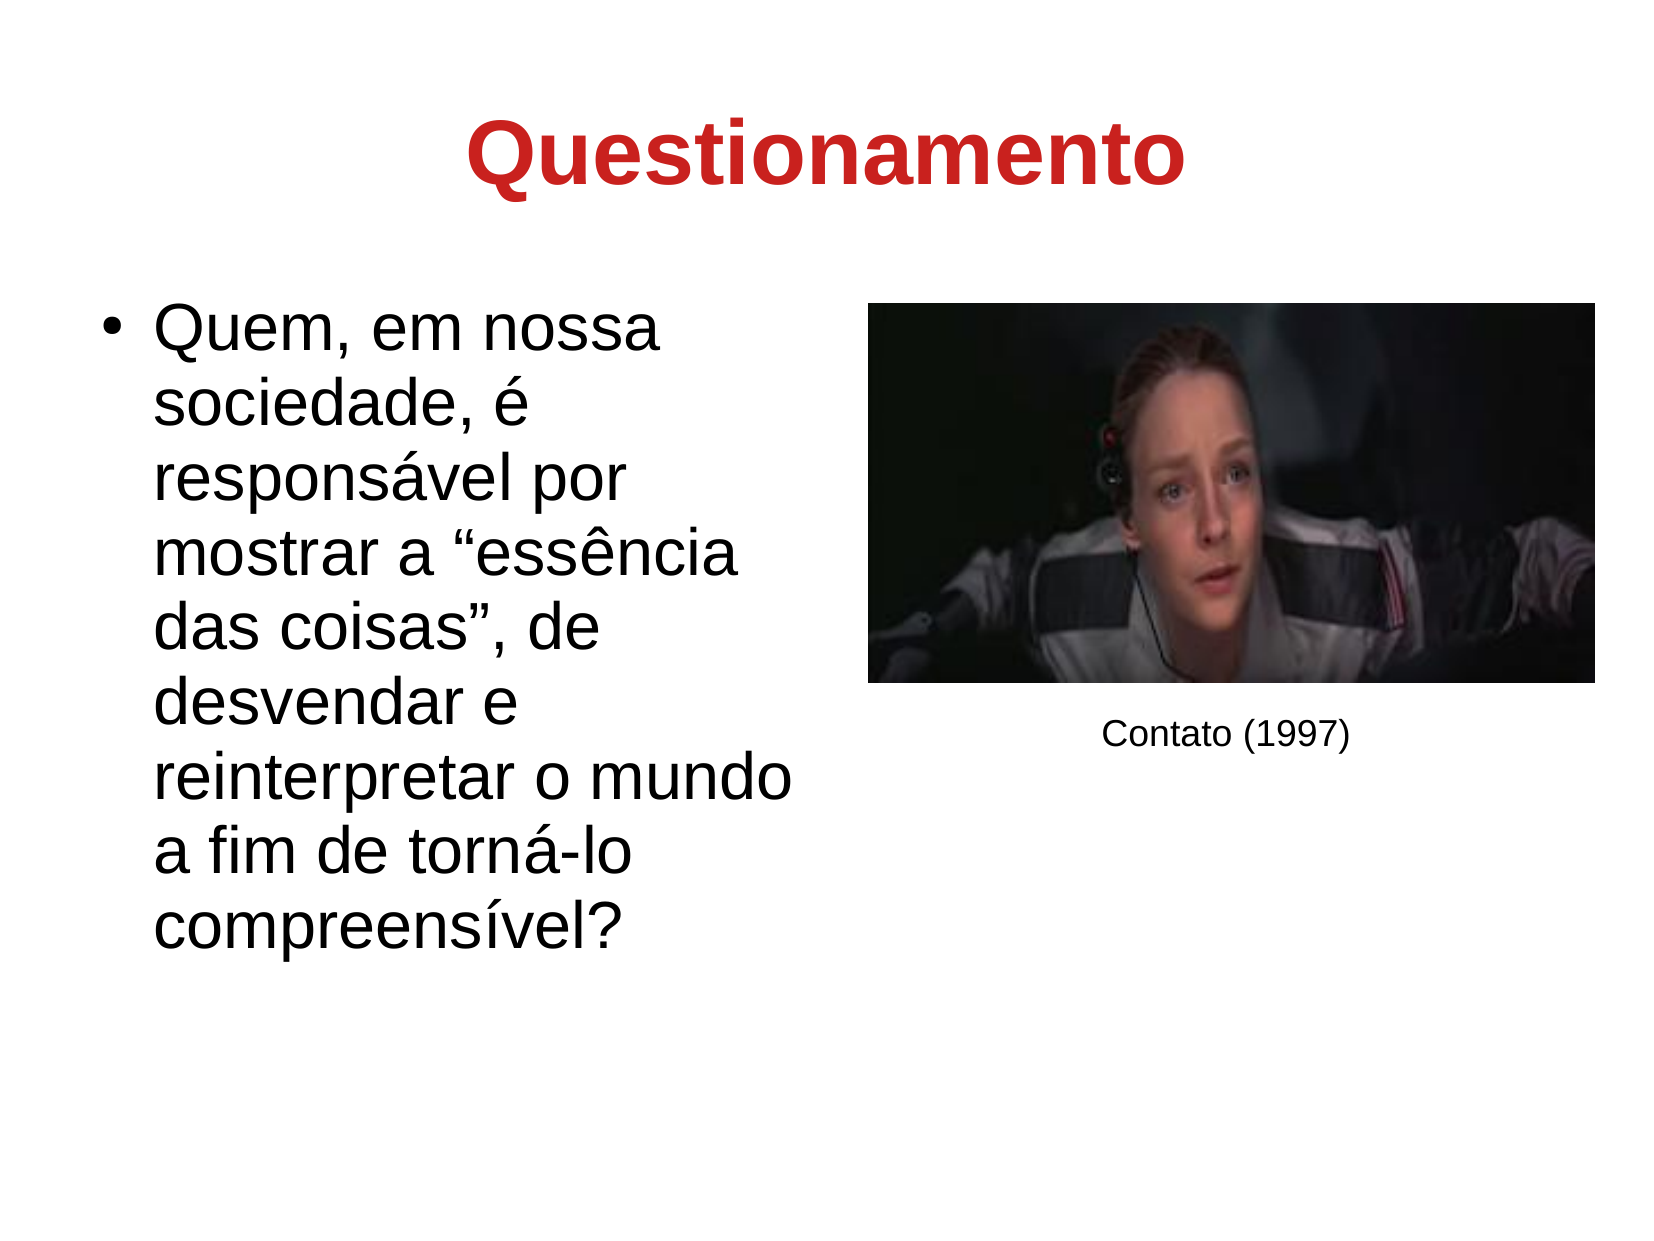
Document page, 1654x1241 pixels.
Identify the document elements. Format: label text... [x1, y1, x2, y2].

text_box Contato (1997) [1086, 705, 1530, 762]
picture [868, 303, 1595, 683]
title Questionamento [82, 49, 1571, 257]
list Quem, em nossa sociedade, é responsável por mostrar a “essência das coisas”, de desvendar e reinterpretar o mundo a fim de torná-lo compreensível? [82, 290, 809, 1010]
